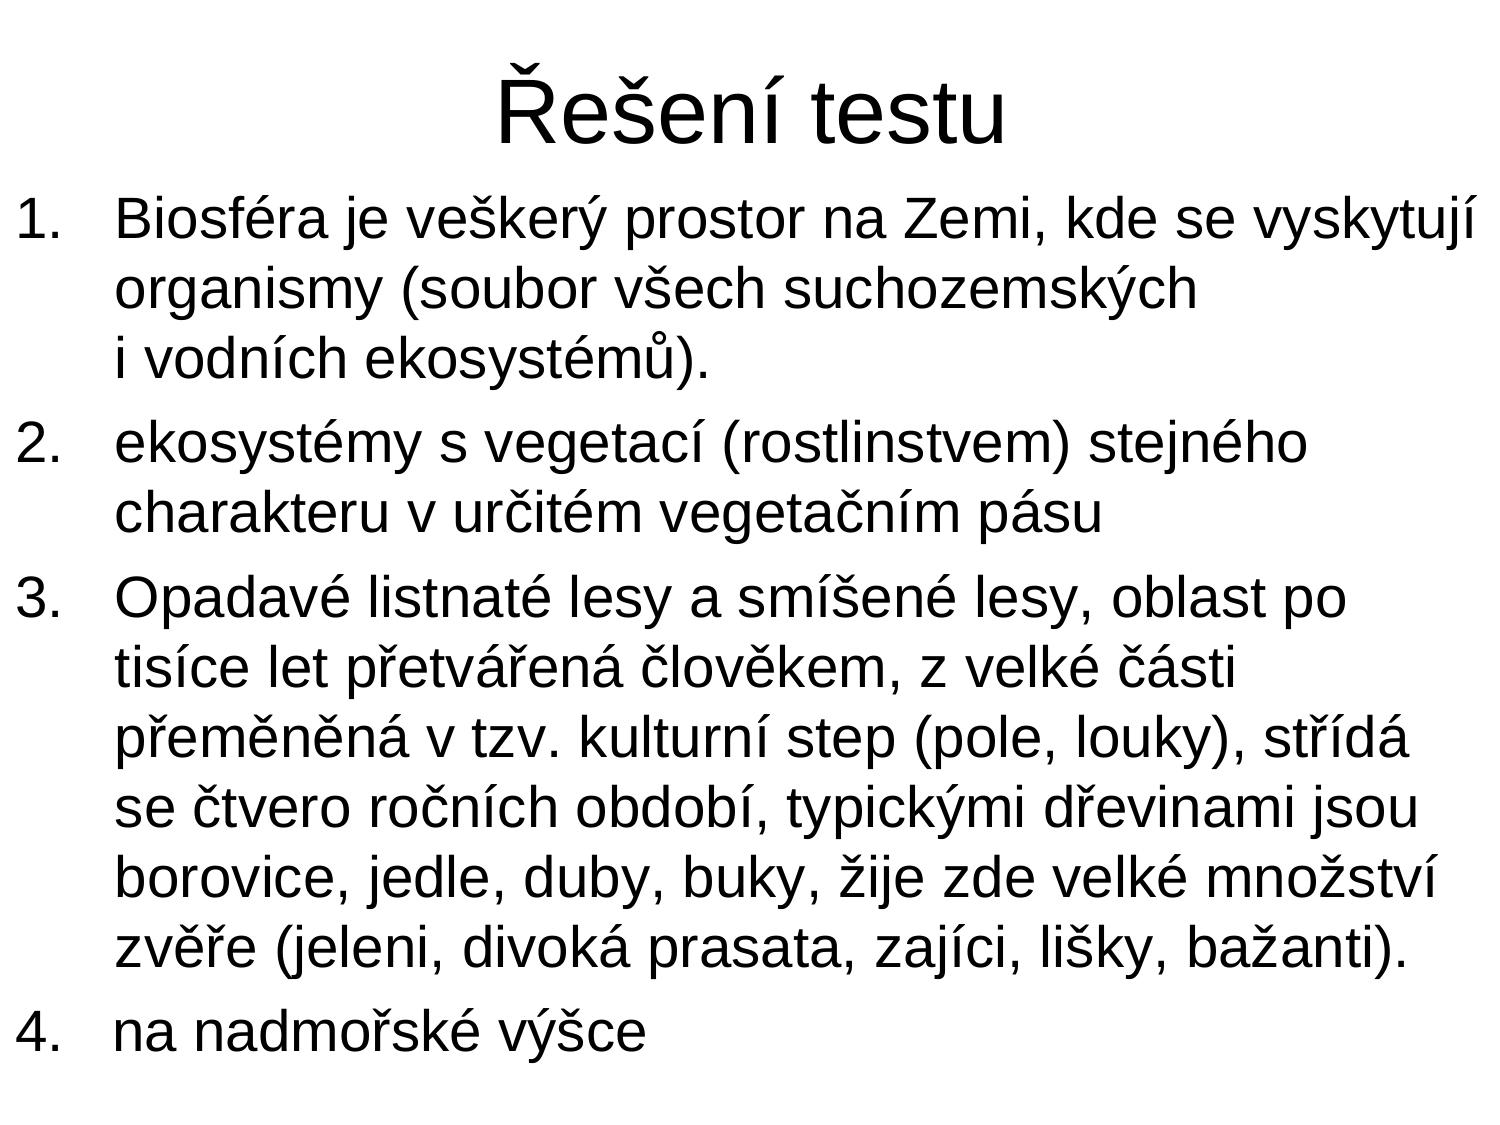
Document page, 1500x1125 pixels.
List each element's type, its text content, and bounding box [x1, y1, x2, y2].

list Biosféra je veškerý prostor na Zemi, kde se vyskytují organismy (soubor všech suchozemských i vodních ekosystémů). ekosystémy s vegetací (rostlinstvem) stejného charakteru v určitém vegetačním pásu Opadavé listnaté lesy a smíšené lesy, oblast po tisíce let přetvářená člověkem, z velké části přeměněná v tzv. kulturní step (pole, louky), střídá se čtvero ročních období, typickými dřevinami jsou borovice, jedle, duby, buky, žije zde velké množství zvěře (jeleni, divoká prasata, zajíci, lišky, bažanti). 4. na nadmořské výšce [0, 172, 1500, 1125]
title Řešení testu [76, 31, 1427, 172]
